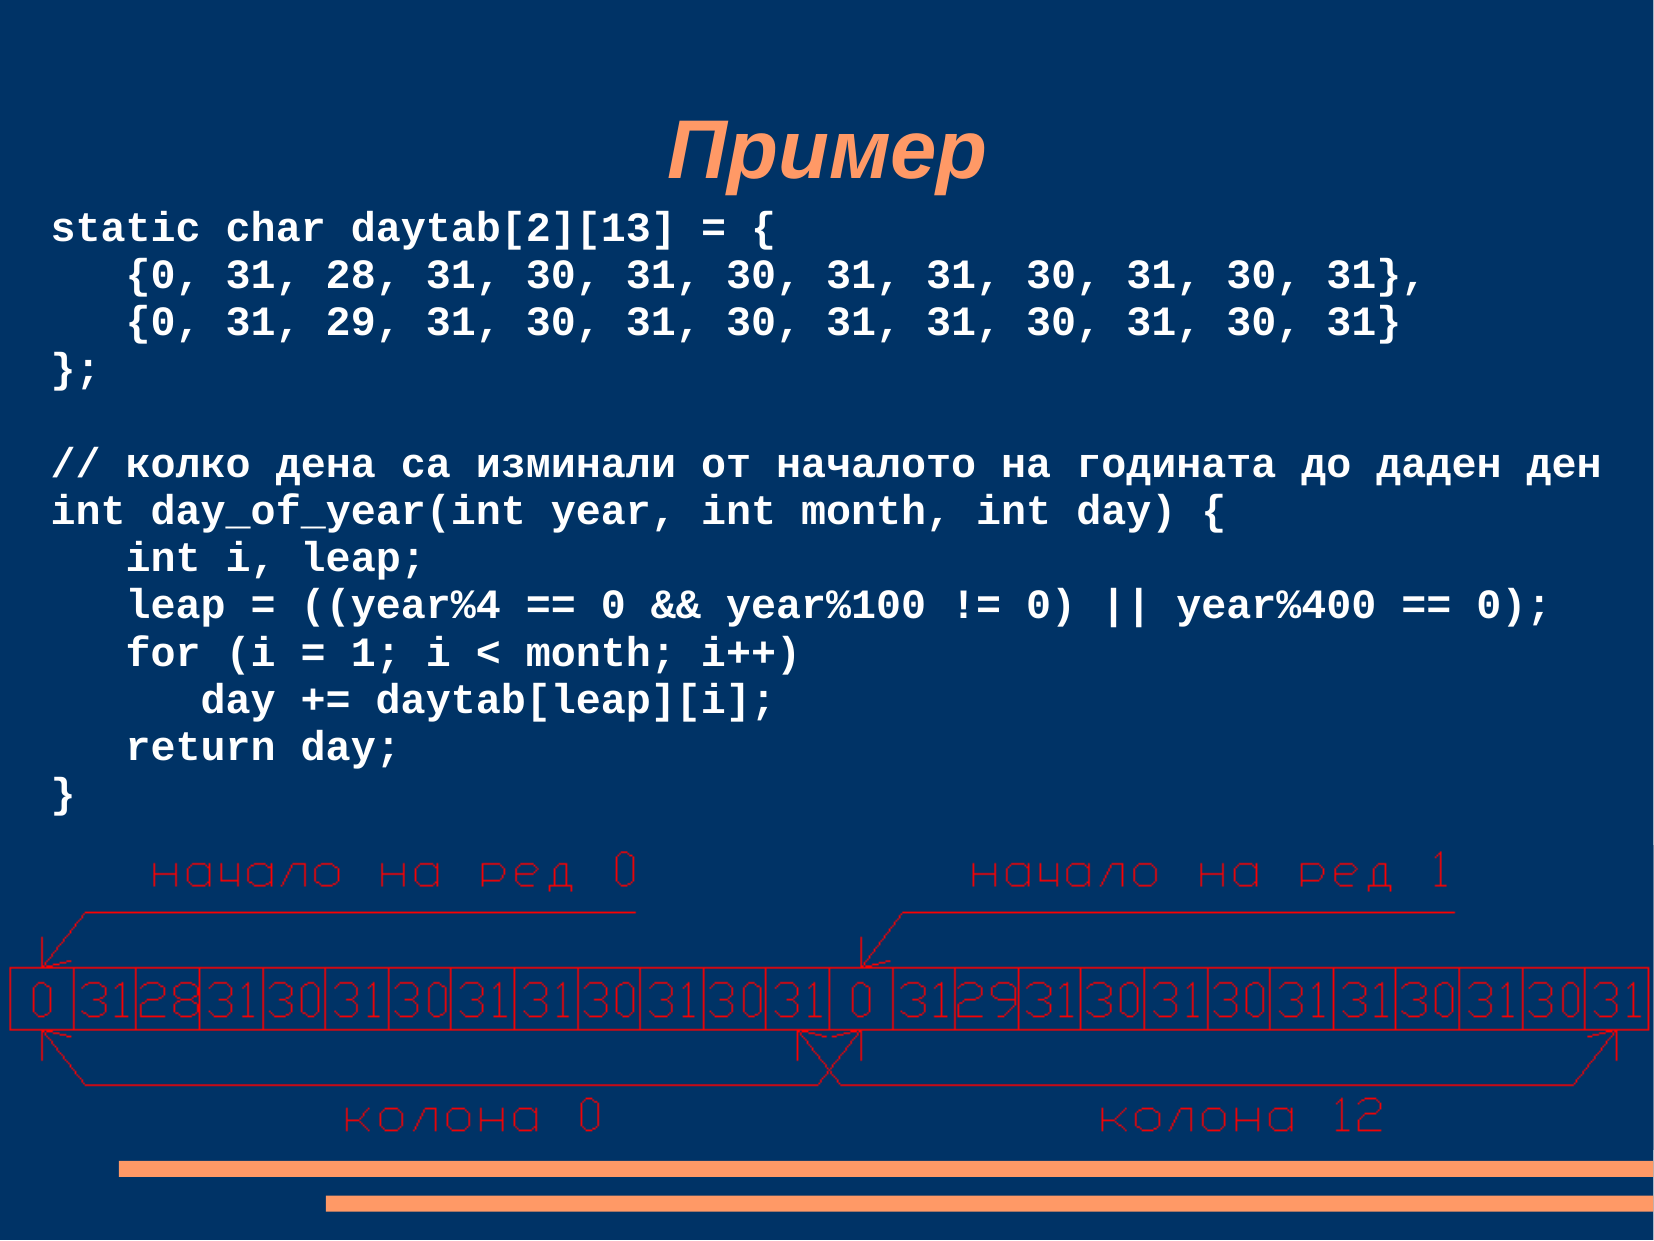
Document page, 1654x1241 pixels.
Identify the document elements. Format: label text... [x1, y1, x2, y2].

text_box static char daytab[2][13] = { {0, 31, 28, 31, 30, 31, 30, 31, 31, 30, 31, 30, 31}, {0, 31, 29, 31, 30, 31, 30, 31, 31, 30, 31, 30, 31} }; // колко дена са изминали от началото на годината до даден ден int day_of_year(int year, int month, int day) { int i, leap; leap = ((year%4 == 0 && year%100 != 0) || year%400 == 0); for (i = 1; i < month; i++) day += daytab[leap][i]; return day; } [35, 198, 1629, 845]
picture [3, 845, 1654, 1150]
title Пример [121, 46, 1534, 198]
